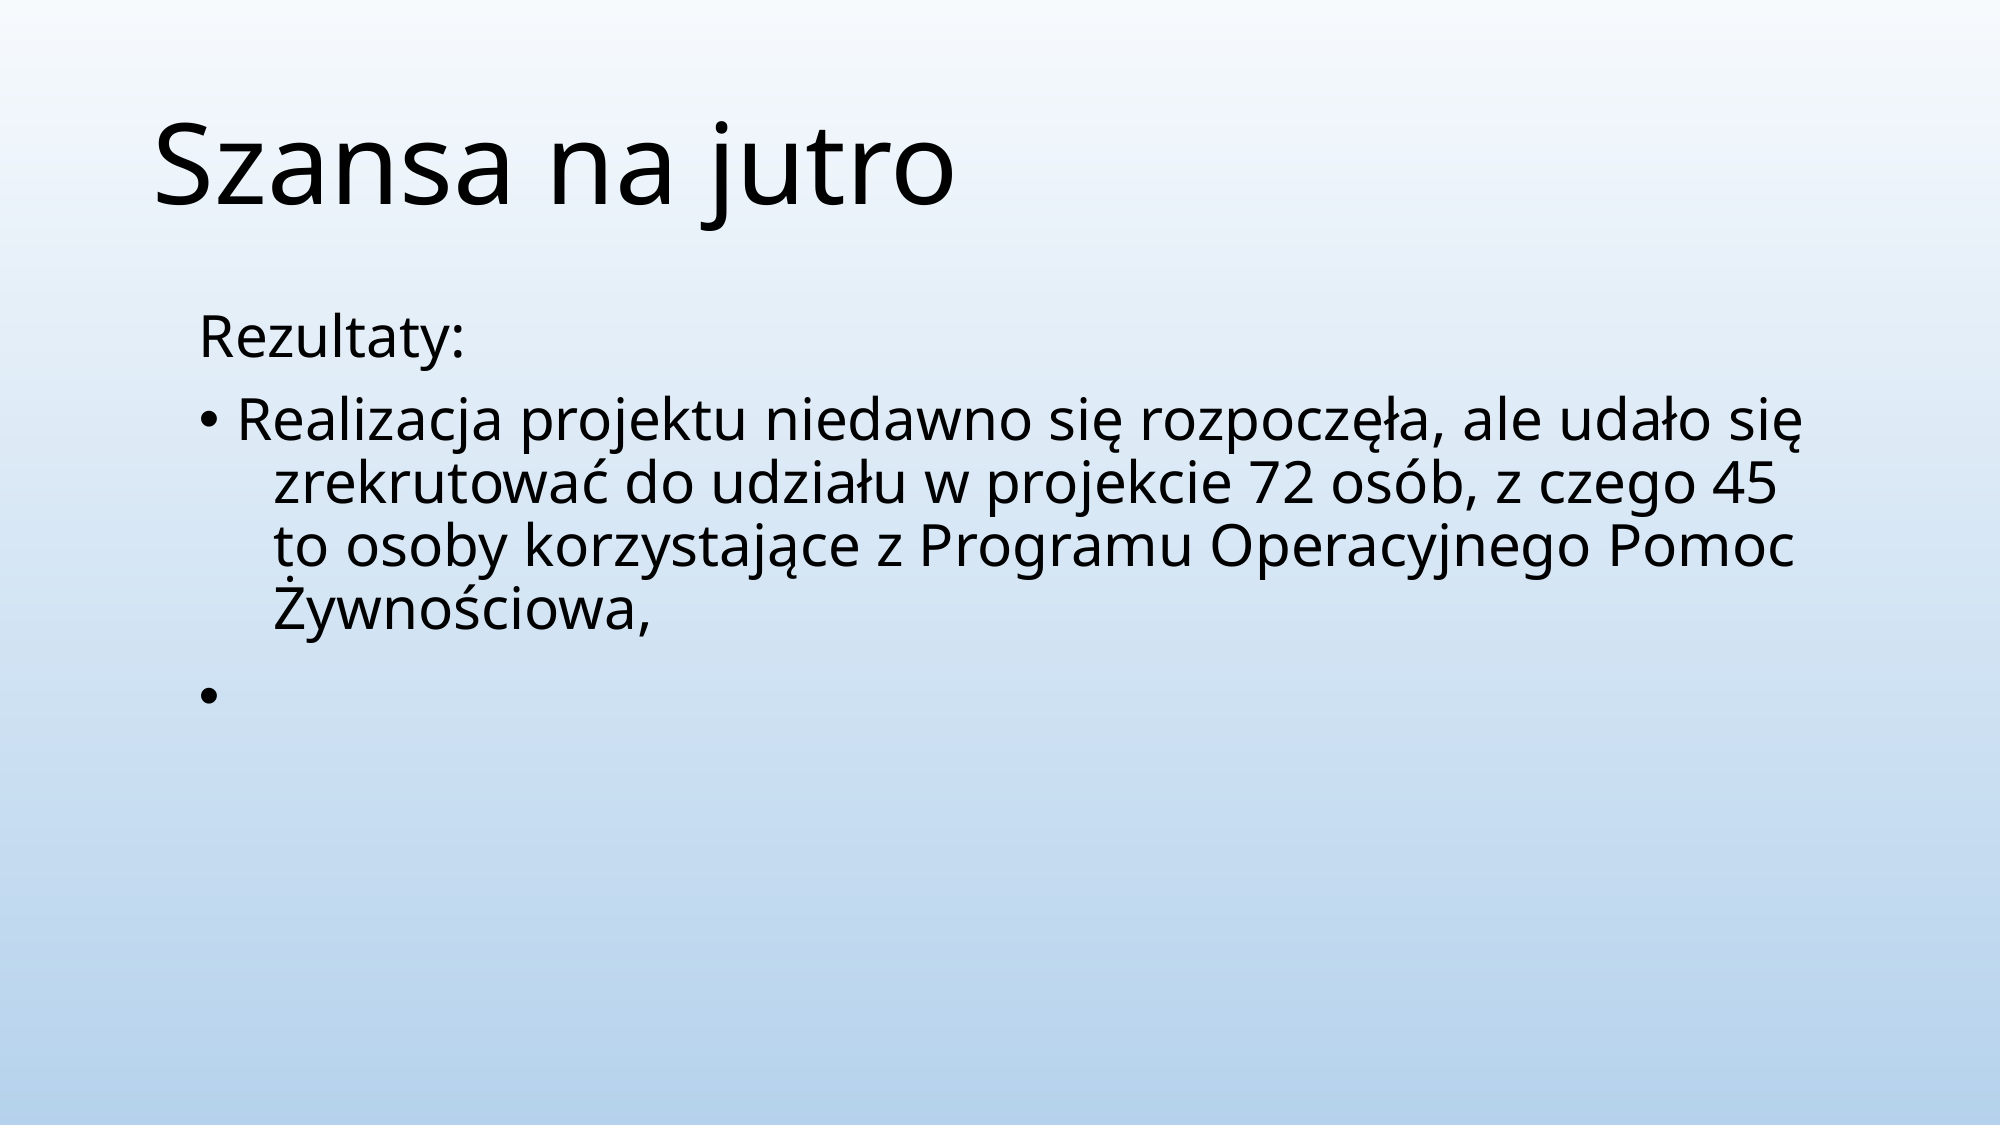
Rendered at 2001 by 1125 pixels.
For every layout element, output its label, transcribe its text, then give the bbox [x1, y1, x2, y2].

list Rezultaty: Realizacja projektu niedawno się rozpoczęła, ale udało się zrekrutować do udziału w projekcie 72 osób, z czego 45 to osoby korzystające z Programu Operacyjnego Pomoc Żywnościowa, [183, 299, 1863, 1014]
title Szansa na jutro [137, 59, 1863, 278]
